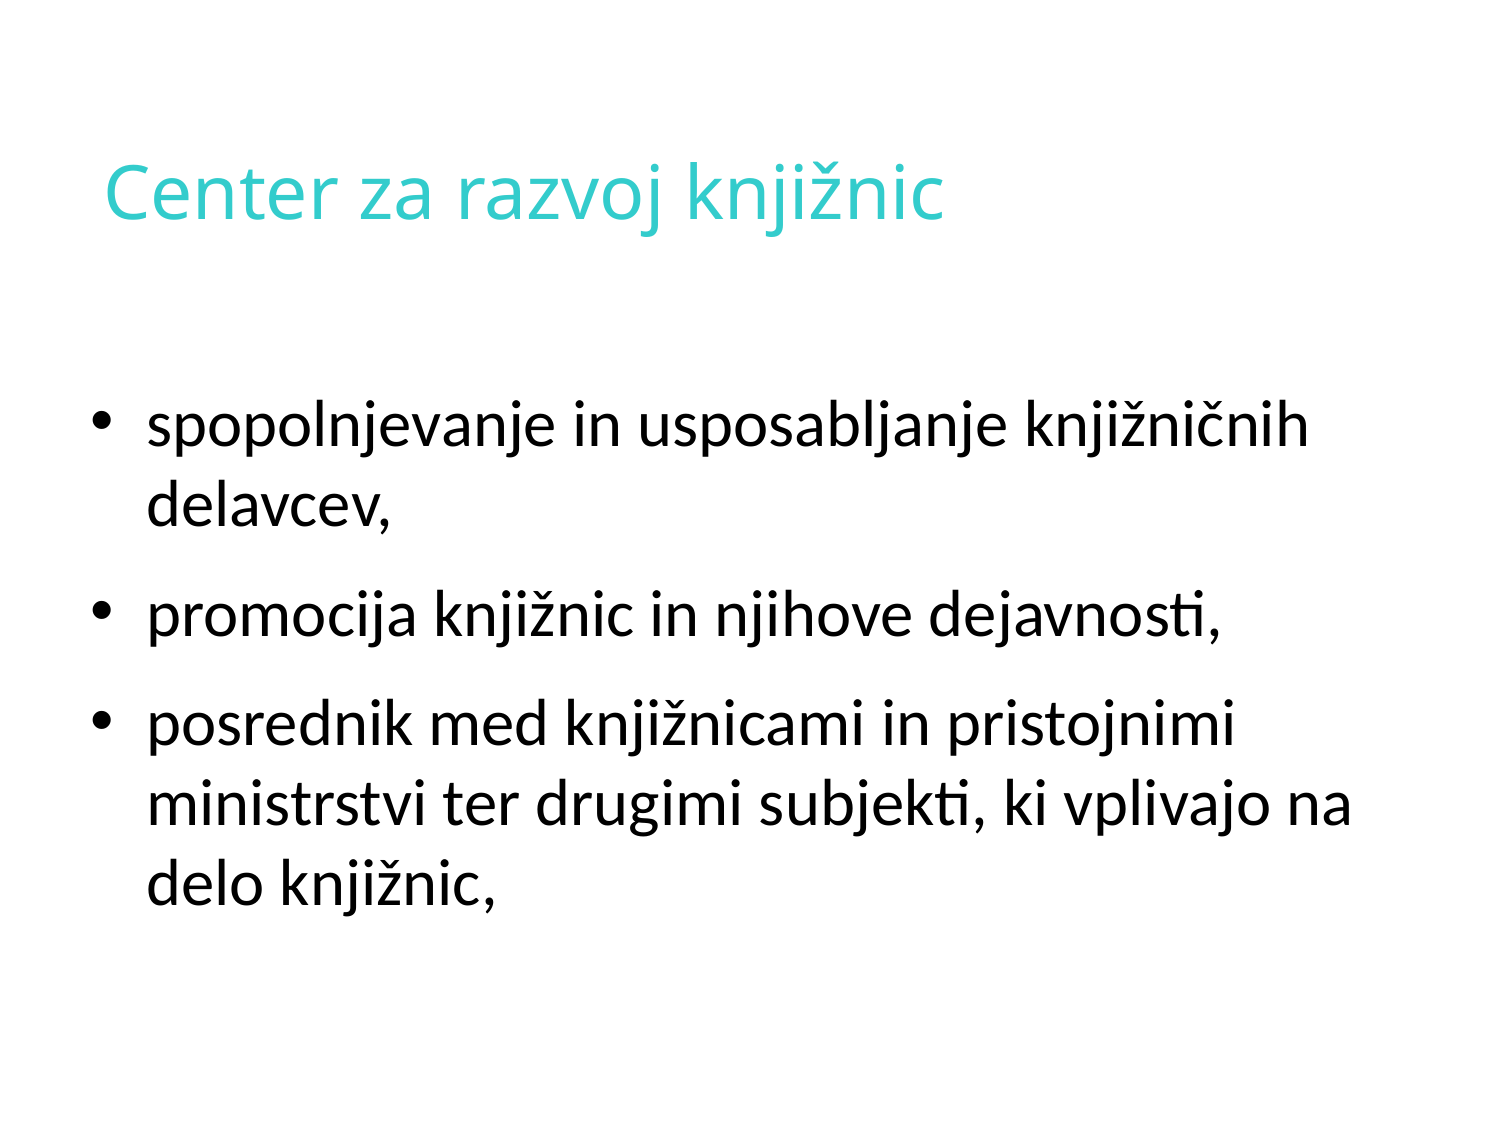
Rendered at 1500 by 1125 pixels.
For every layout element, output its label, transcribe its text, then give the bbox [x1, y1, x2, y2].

text_box Center za razvoj knjižnic [88, 137, 1427, 301]
list spopolnjevanje in usposabljanje knjižničnih delavcev, promocija knjižnic in njihove dejavnosti, posrednik med knjižnicami in pristojnimi ministrstvi ter drugimi subjekti, ki vplivajo na delo knjižnic, [75, 262, 1425, 1005]
